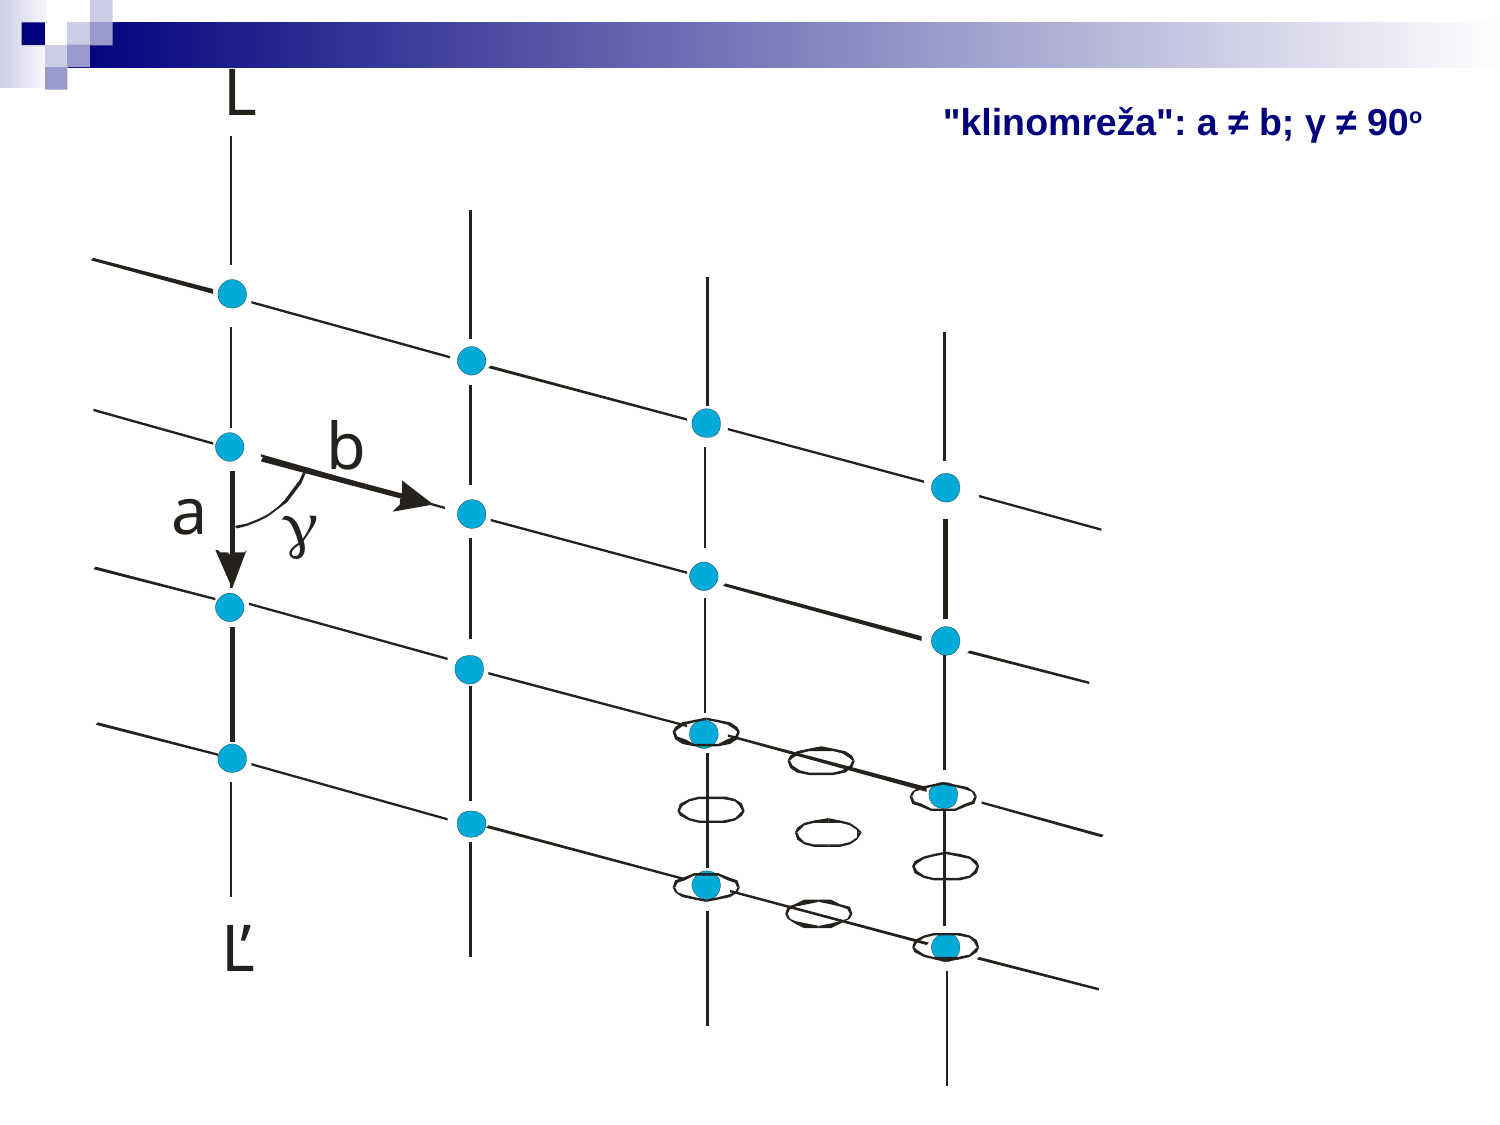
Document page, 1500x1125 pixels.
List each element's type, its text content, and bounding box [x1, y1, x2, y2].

chart [88, 66, 1108, 1090]
text_box "klinomreža": a ≠ b; γ ≠ 90o [1108, 90, 1448, 196]
